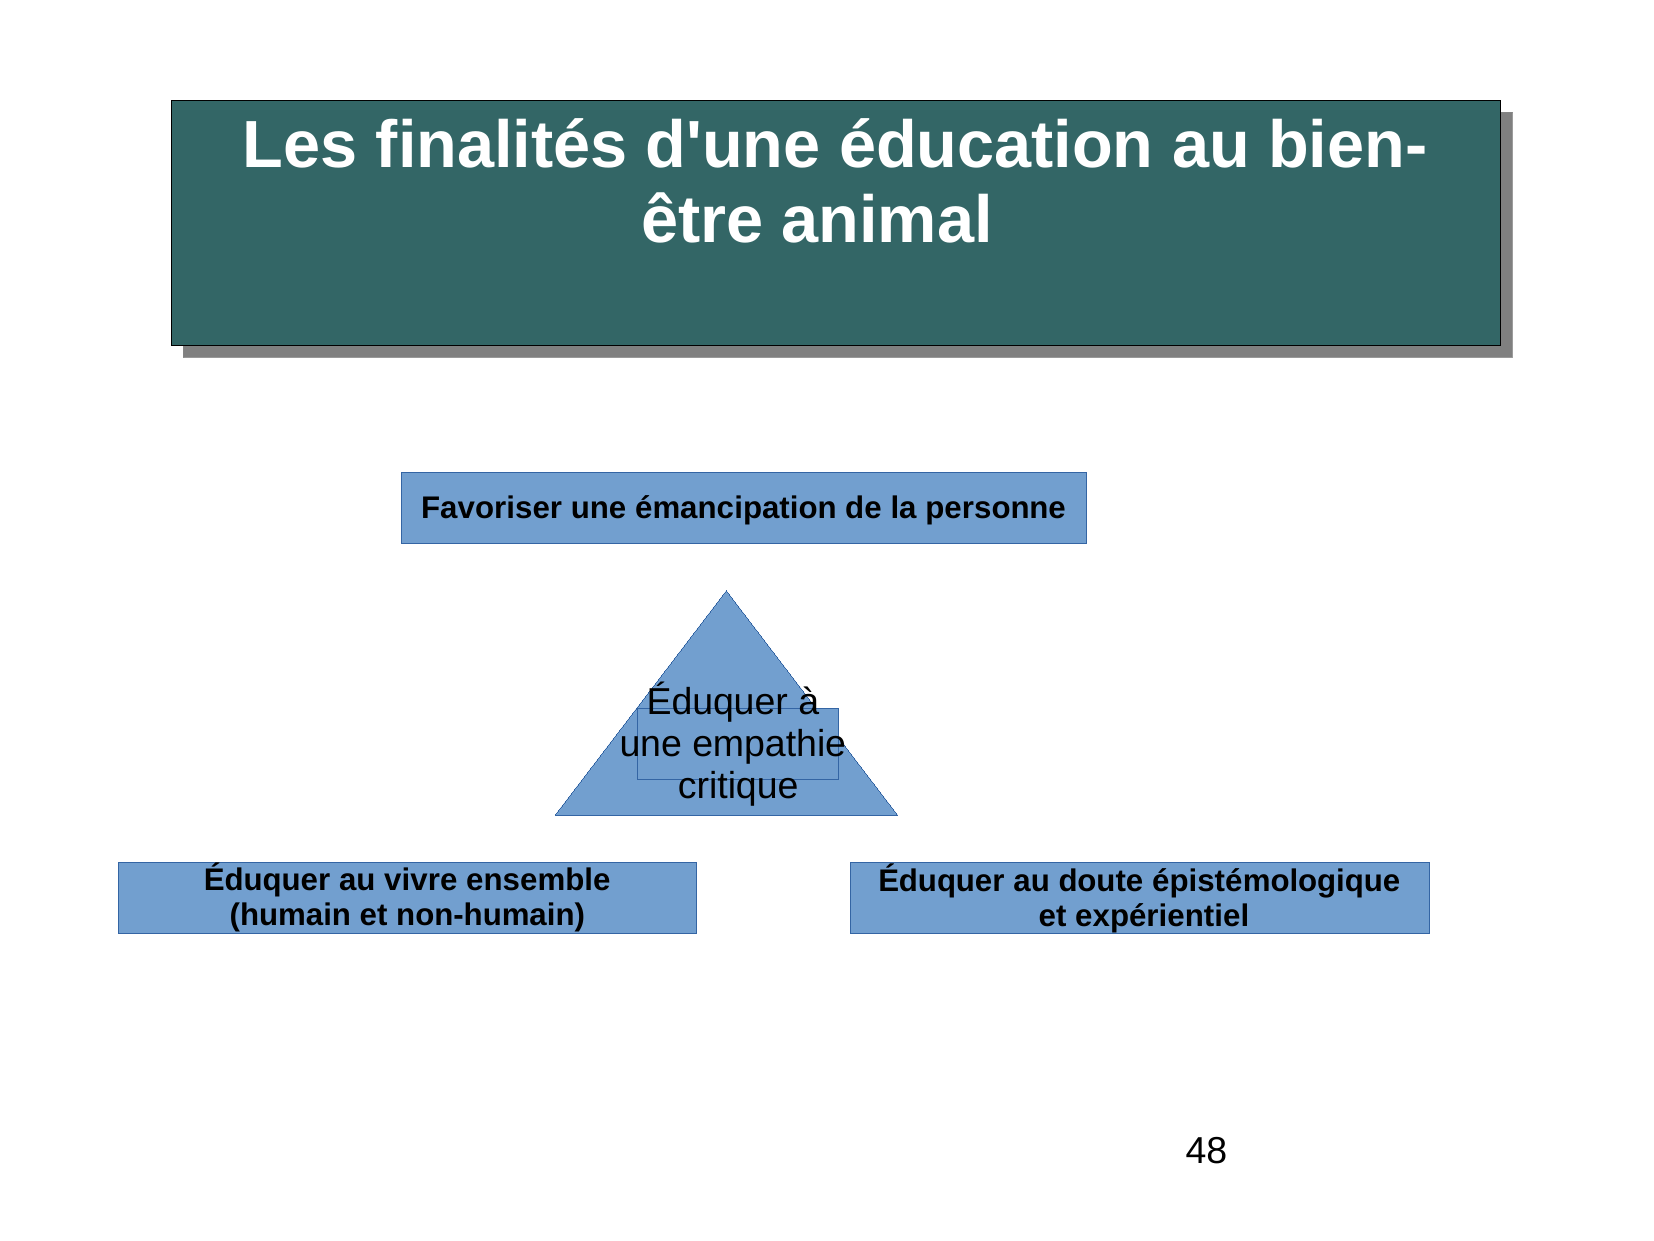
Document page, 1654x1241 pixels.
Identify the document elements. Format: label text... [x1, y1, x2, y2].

text_box [759, 696, 770, 702]
text_box Favoriser une émancipation de la personne [401, 472, 1087, 544]
text_box Éduquer à une empathie critique [637, 708, 839, 780]
list [82, 290, 1571, 1010]
text_box [718, 696, 728, 708]
text_box [652, 590, 812, 708]
text_box [803, 704, 813, 708]
text_box Éduquer au vivre ensemble (humain et non-humain) [118, 862, 697, 934]
text_box [740, 780, 750, 796]
text_box [555, 691, 898, 816]
text_box Les finalités d'une éducation au bien- être animal [171, 100, 1501, 346]
text_box [782, 780, 793, 786]
text_box [762, 780, 771, 796]
text_box Éduquer au doute épistémologique et expérientiel [850, 862, 1430, 934]
text_box [676, 696, 686, 708]
